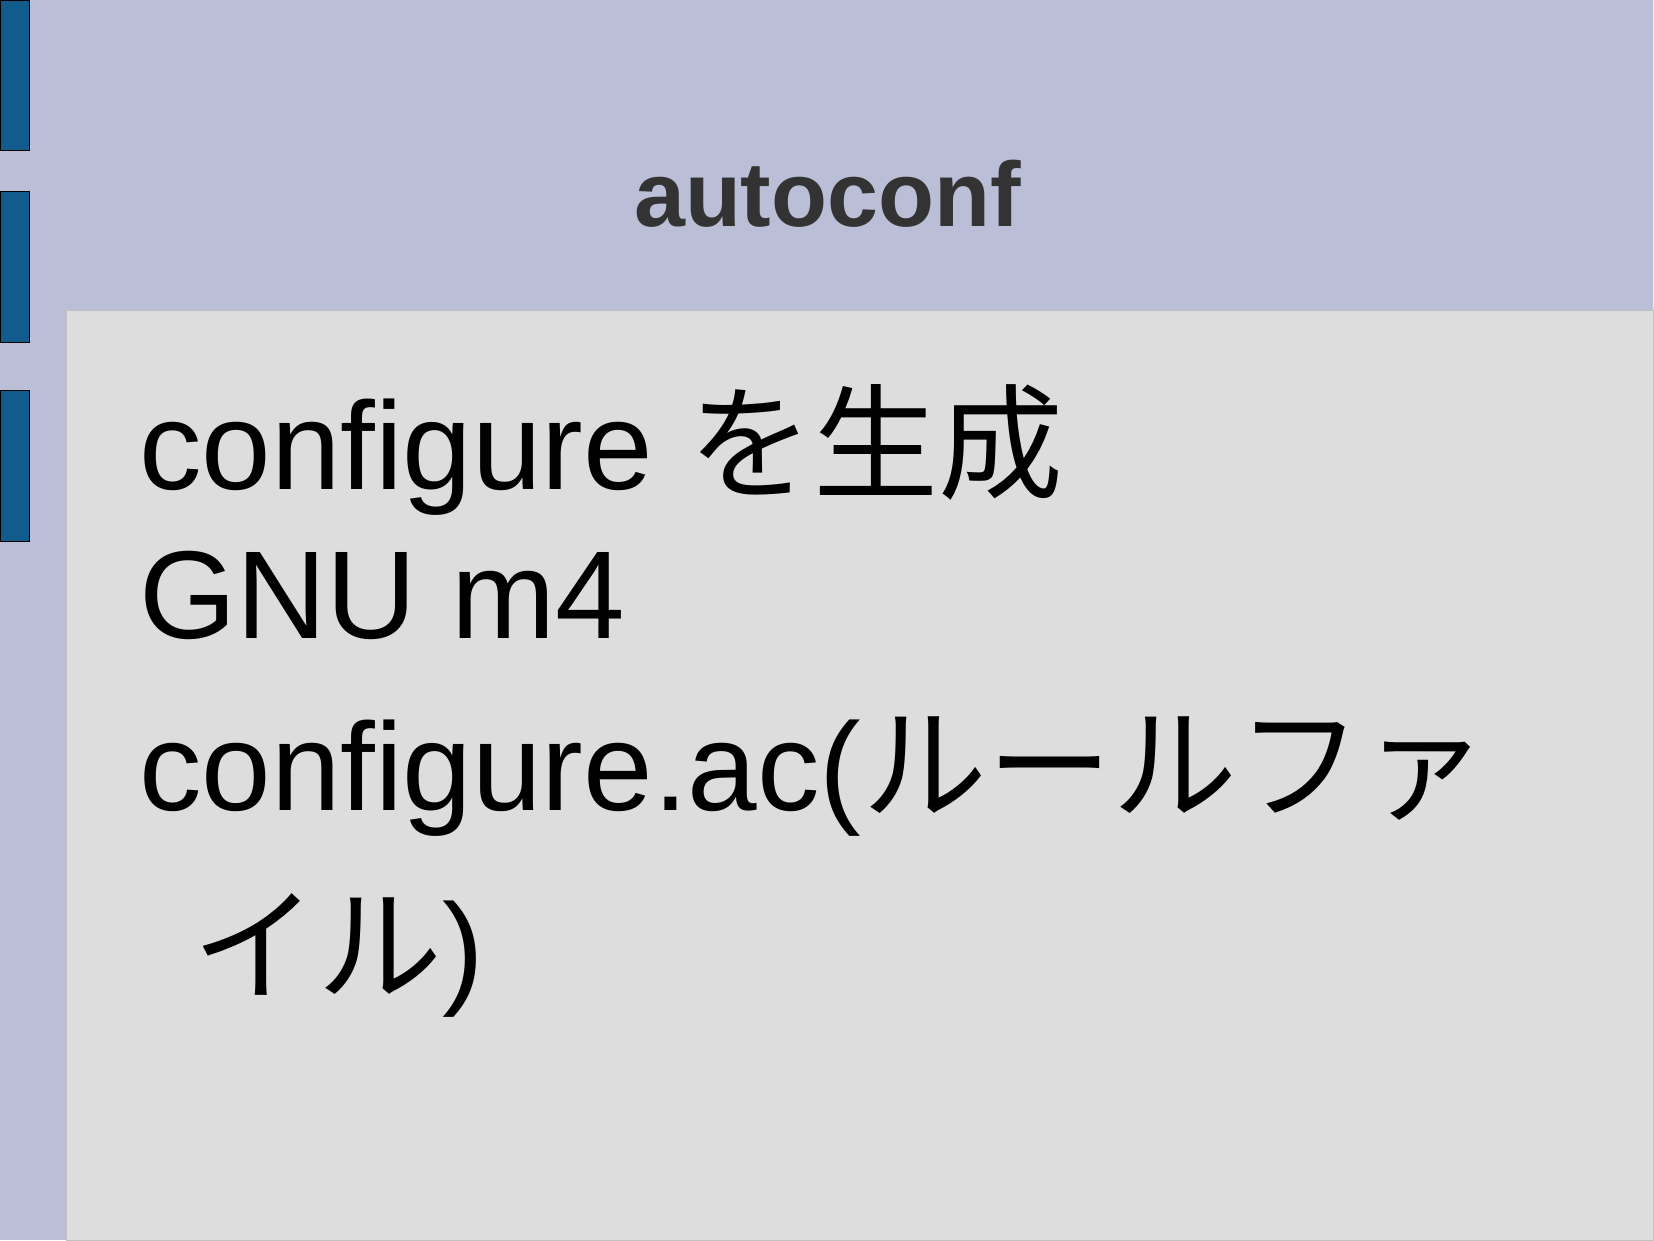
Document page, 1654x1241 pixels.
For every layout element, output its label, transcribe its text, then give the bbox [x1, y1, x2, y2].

title autoconf [121, 91, 1534, 299]
list configure を生成 GNU m4 configure.ac(ルールファイル) [121, 344, 1534, 1127]
